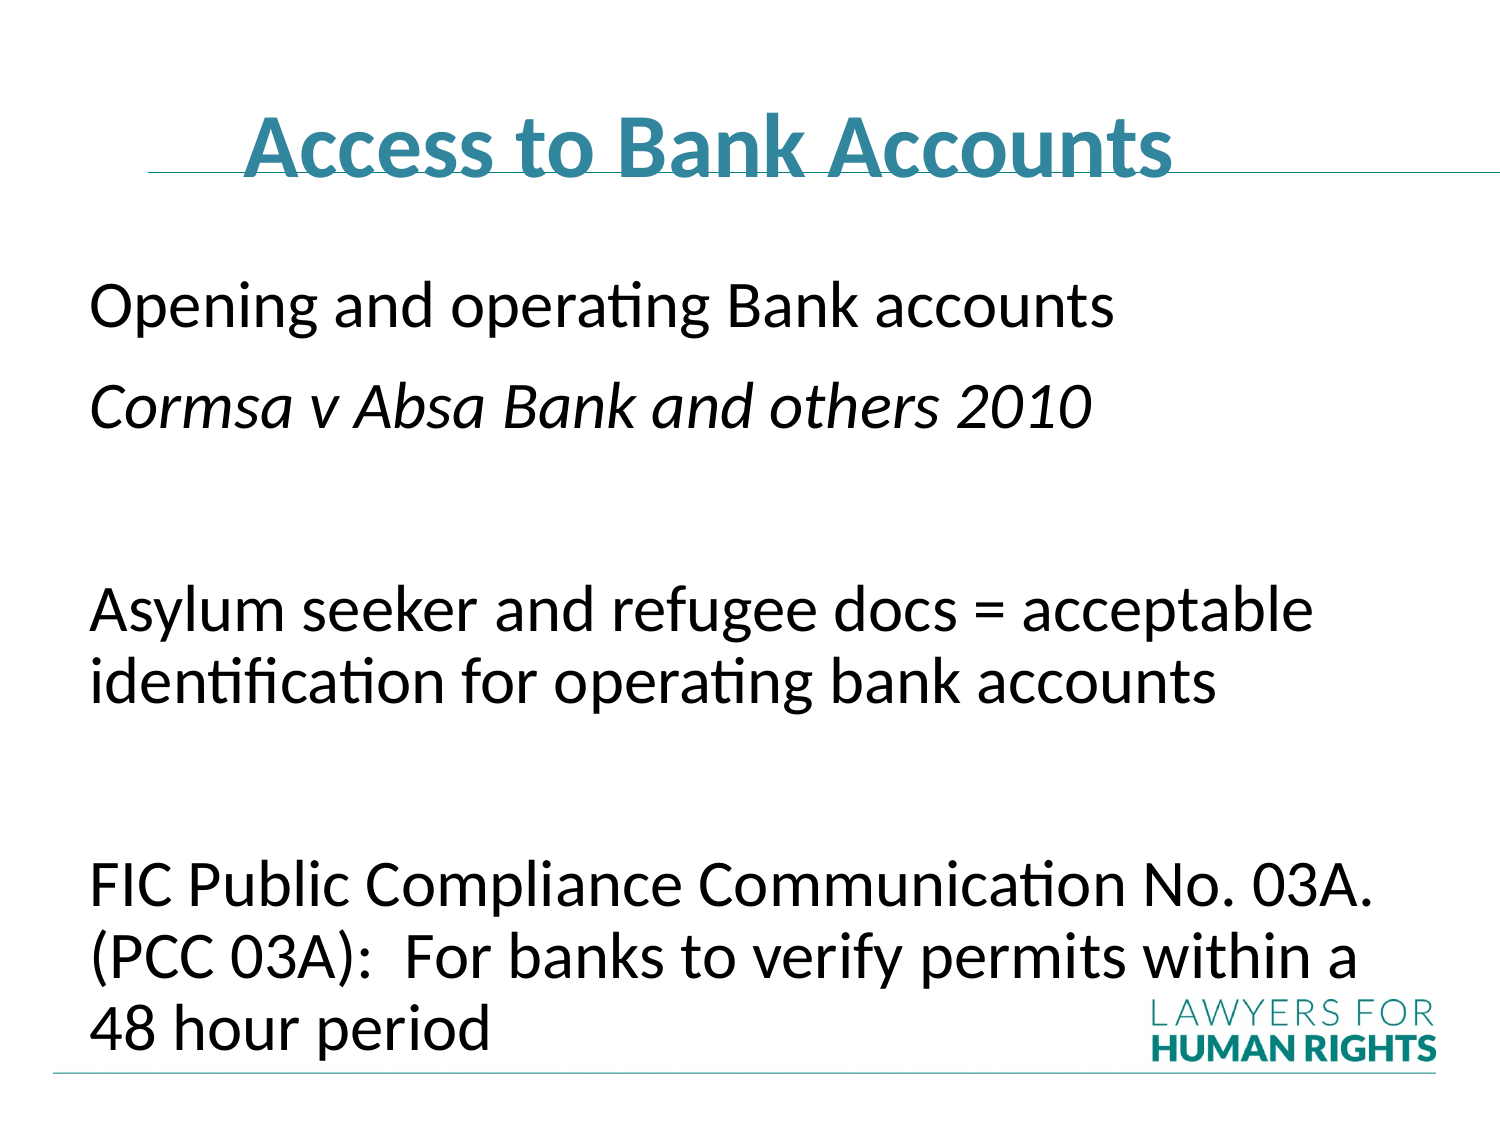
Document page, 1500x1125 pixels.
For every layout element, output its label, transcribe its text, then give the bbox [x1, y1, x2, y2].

picture [465, 1035, 482, 1046]
picture [132, 1035, 148, 1046]
picture [252, 1035, 267, 1046]
picture [430, 1035, 449, 1046]
list Opening and operating Bank accounts Cormsa v Absa Bank and others 2010 Asylum seeker and refugee docs = acceptable identification for operating bank accounts FIC Public Compliance Communication No. 03A. (PCC 03A): For banks to verify permits within a 48 hour period [75, 262, 1425, 1035]
title Access to Bank Accounts [123, 78, 1296, 197]
picture [53, 999, 1436, 1074]
picture [215, 1035, 234, 1046]
picture [325, 1035, 342, 1046]
